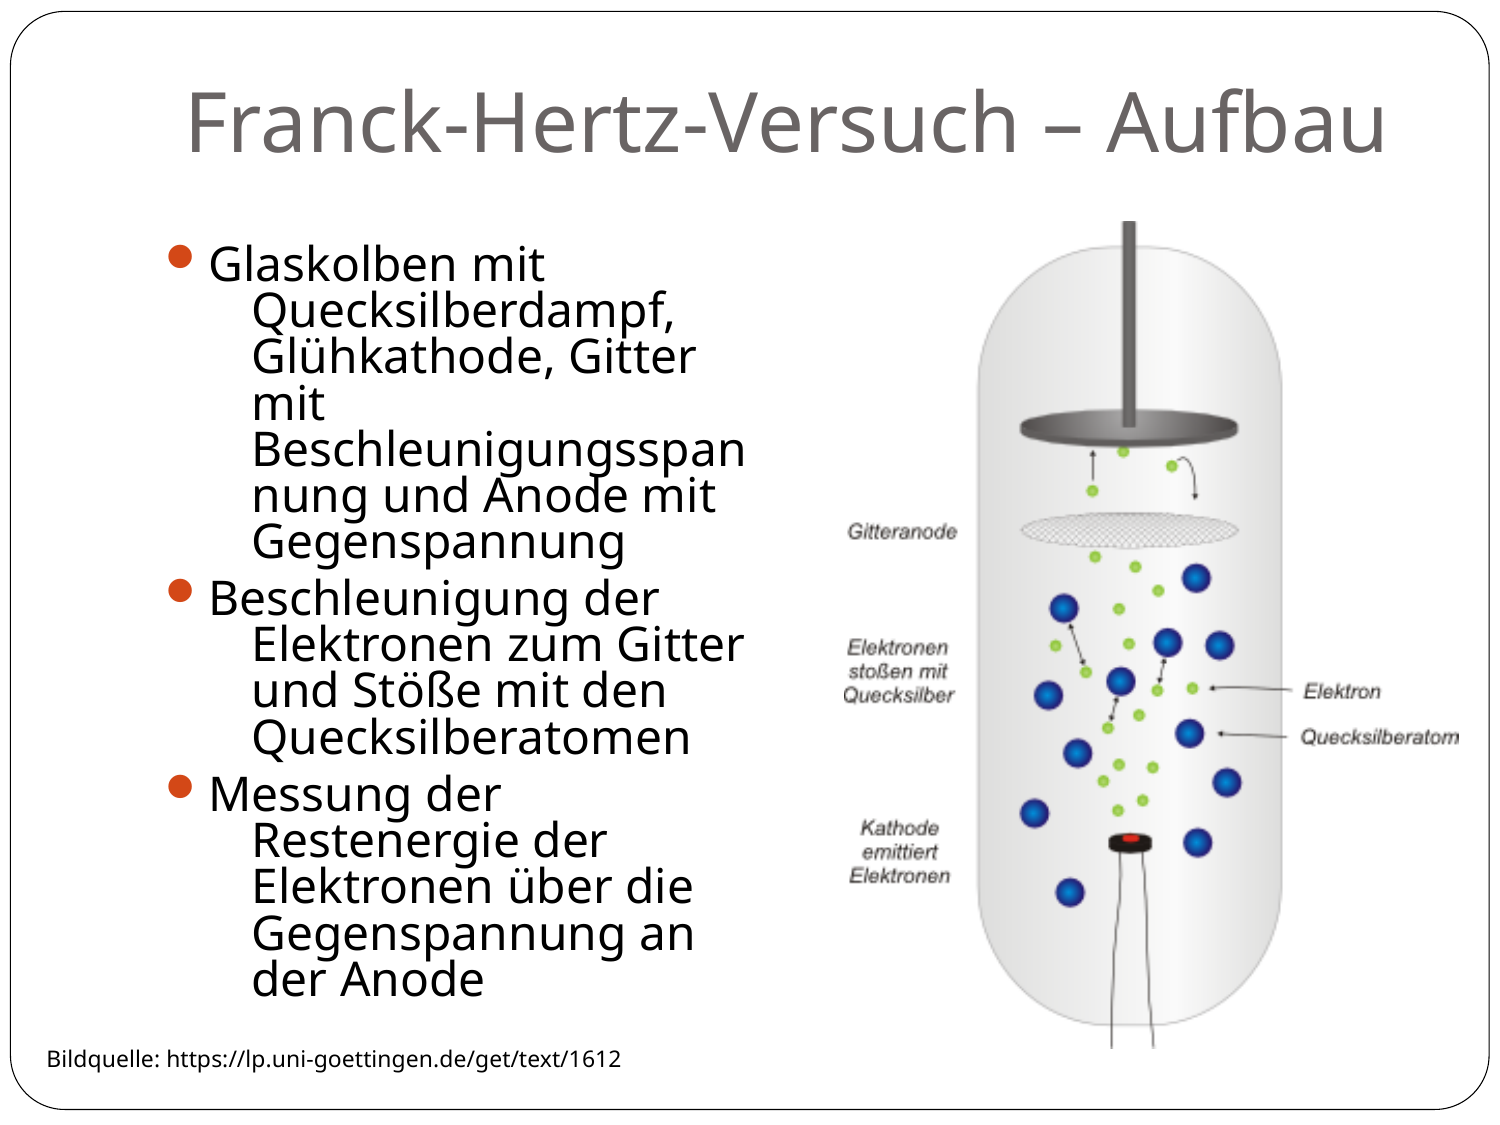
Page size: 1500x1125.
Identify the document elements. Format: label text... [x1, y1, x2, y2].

text_box Bildquelle: https://lp.uni-goettingen.de/get/text/1612 [31, 1037, 880, 1080]
picture [844, 221, 1459, 1049]
list Glaskolben mit Quecksilberdampf, Glühkathode, Gitter mit Beschleunigungsspannung und Anode mit Gegenspannung Beschleunigung der Elektronen zum Gitter und Stöße mit den Quecksilberatomen Messung der Restenergie der Elektronen über die Gegenspannung an der Anode [150, 237, 766, 1024]
title Franck-Hertz-Versuch – Aufbau [150, 45, 1426, 185]
